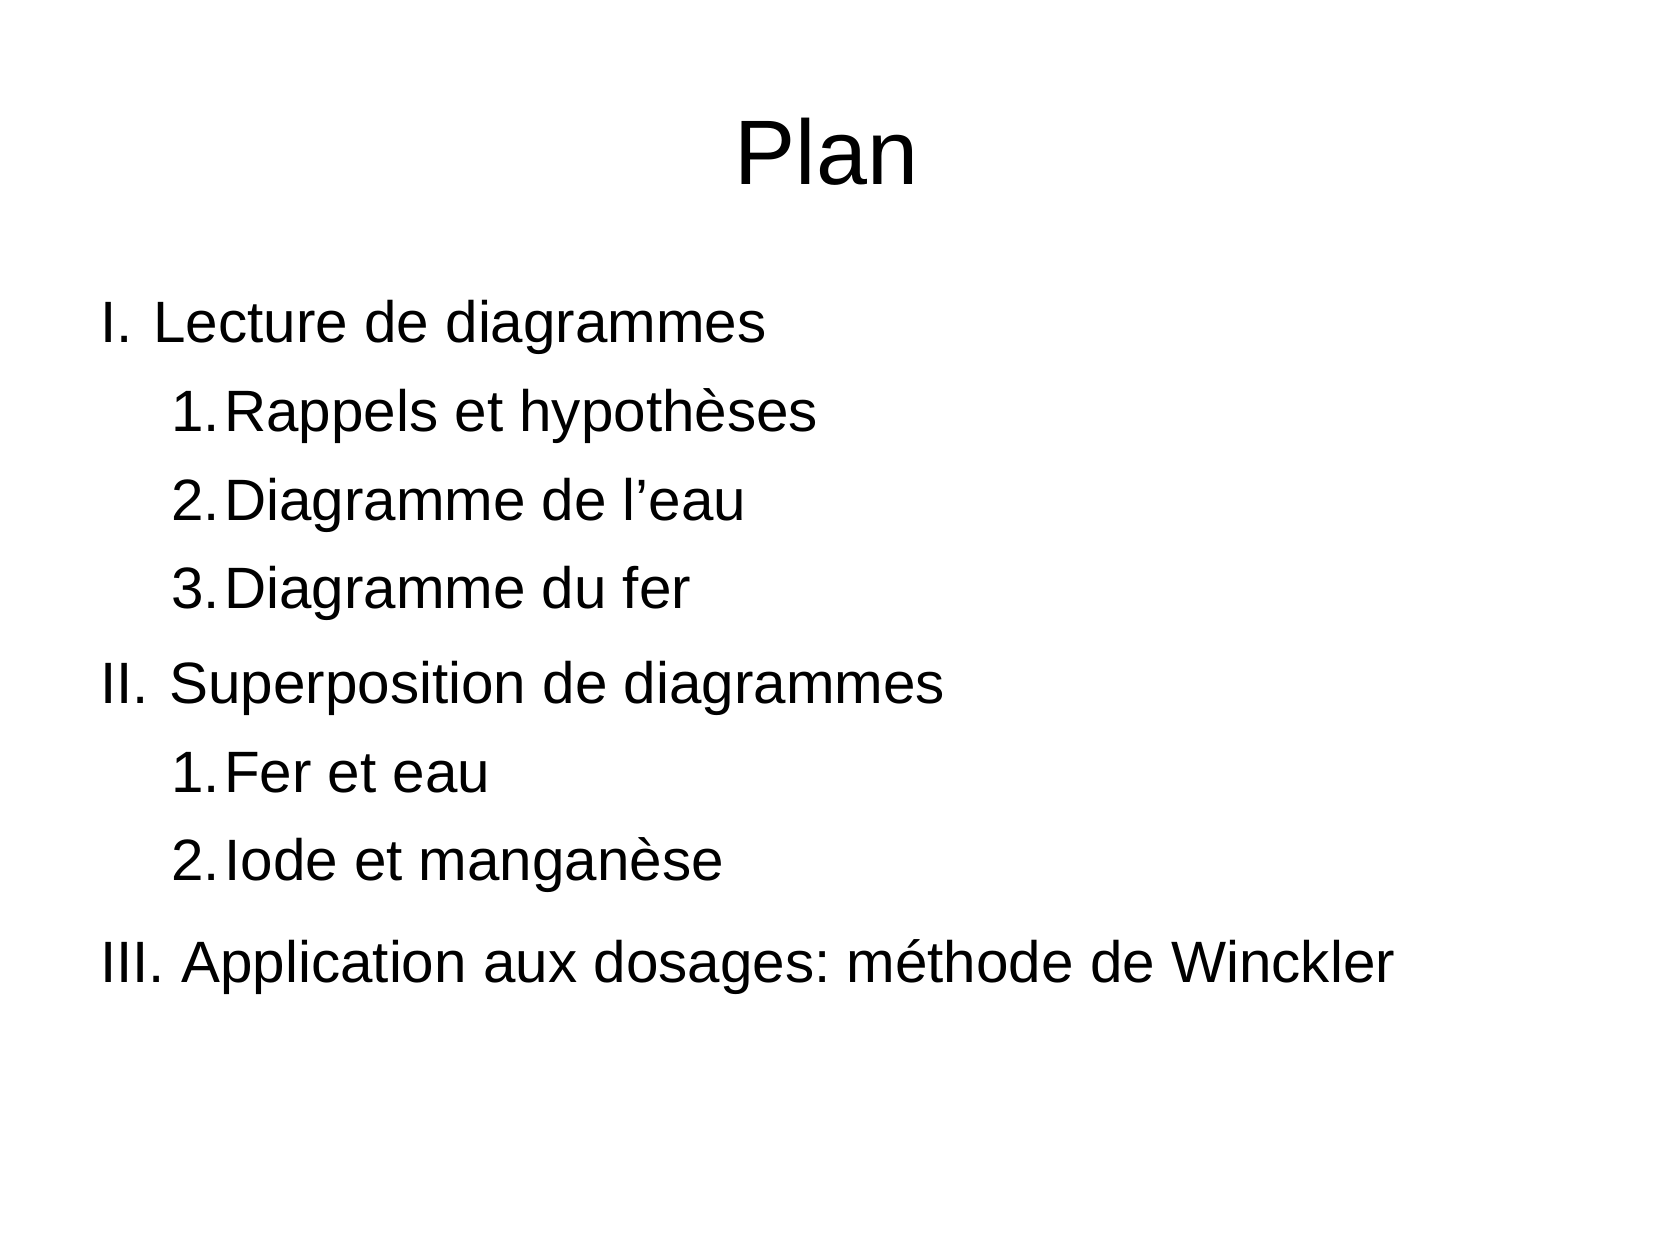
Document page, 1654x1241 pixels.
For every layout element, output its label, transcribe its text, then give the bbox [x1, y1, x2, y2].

list Lecture de diagrammes Rappels et hypothèses Diagramme de l’eau Diagramme du fer Superposition de diagrammes Fer et eau Iode et manganèse Application aux dosages: méthode de Winckler [82, 290, 1571, 1010]
title Plan [82, 49, 1571, 257]
